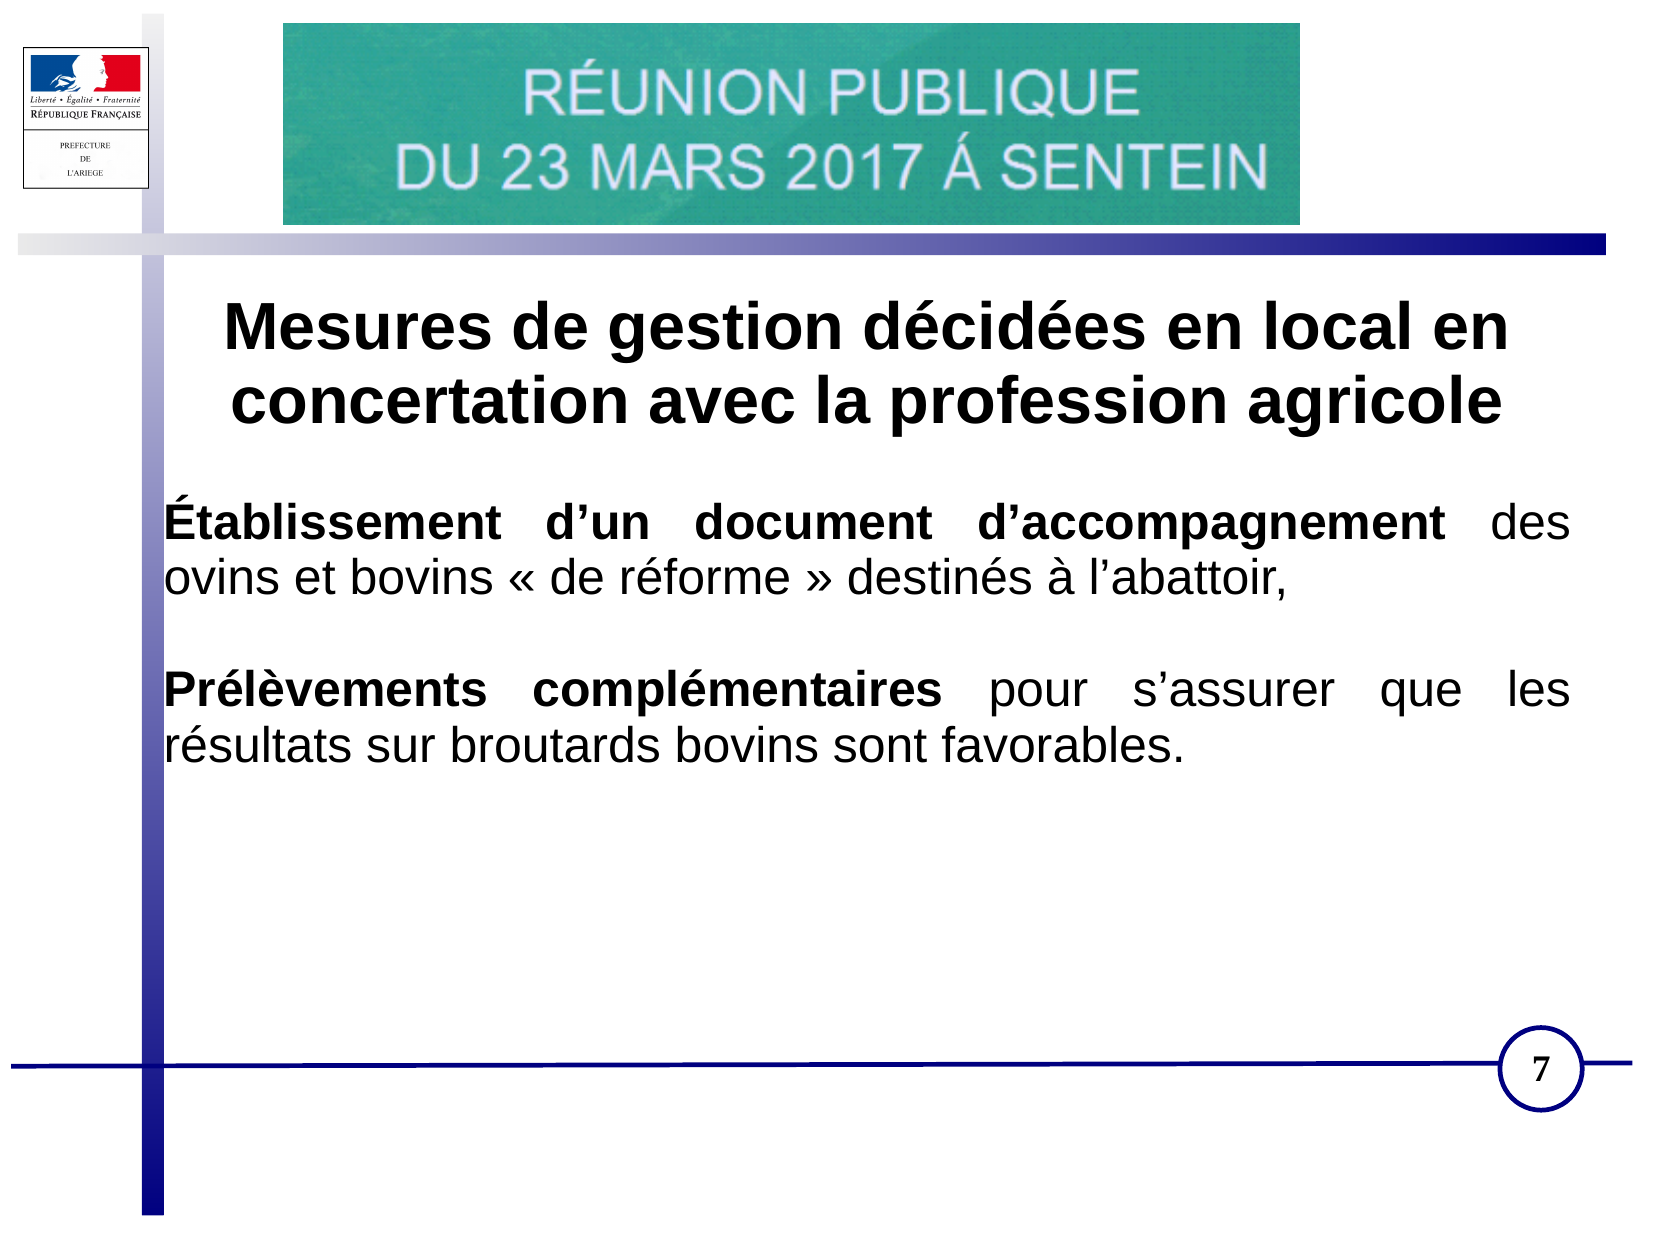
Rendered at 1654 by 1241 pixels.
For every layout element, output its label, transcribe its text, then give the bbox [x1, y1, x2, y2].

subtitle Mesures de gestion décidées en local en concertation avec la profession agricole Établissement d’un document d’accompagnement des ovins et bovins « de réforme » destinés à l’abattoir, Prélèvements complémentaires pour s’assurer que les résultats sur broutards bovins sont favorables. [163, 0, 1571, 1053]
picture [23, 47, 149, 189]
